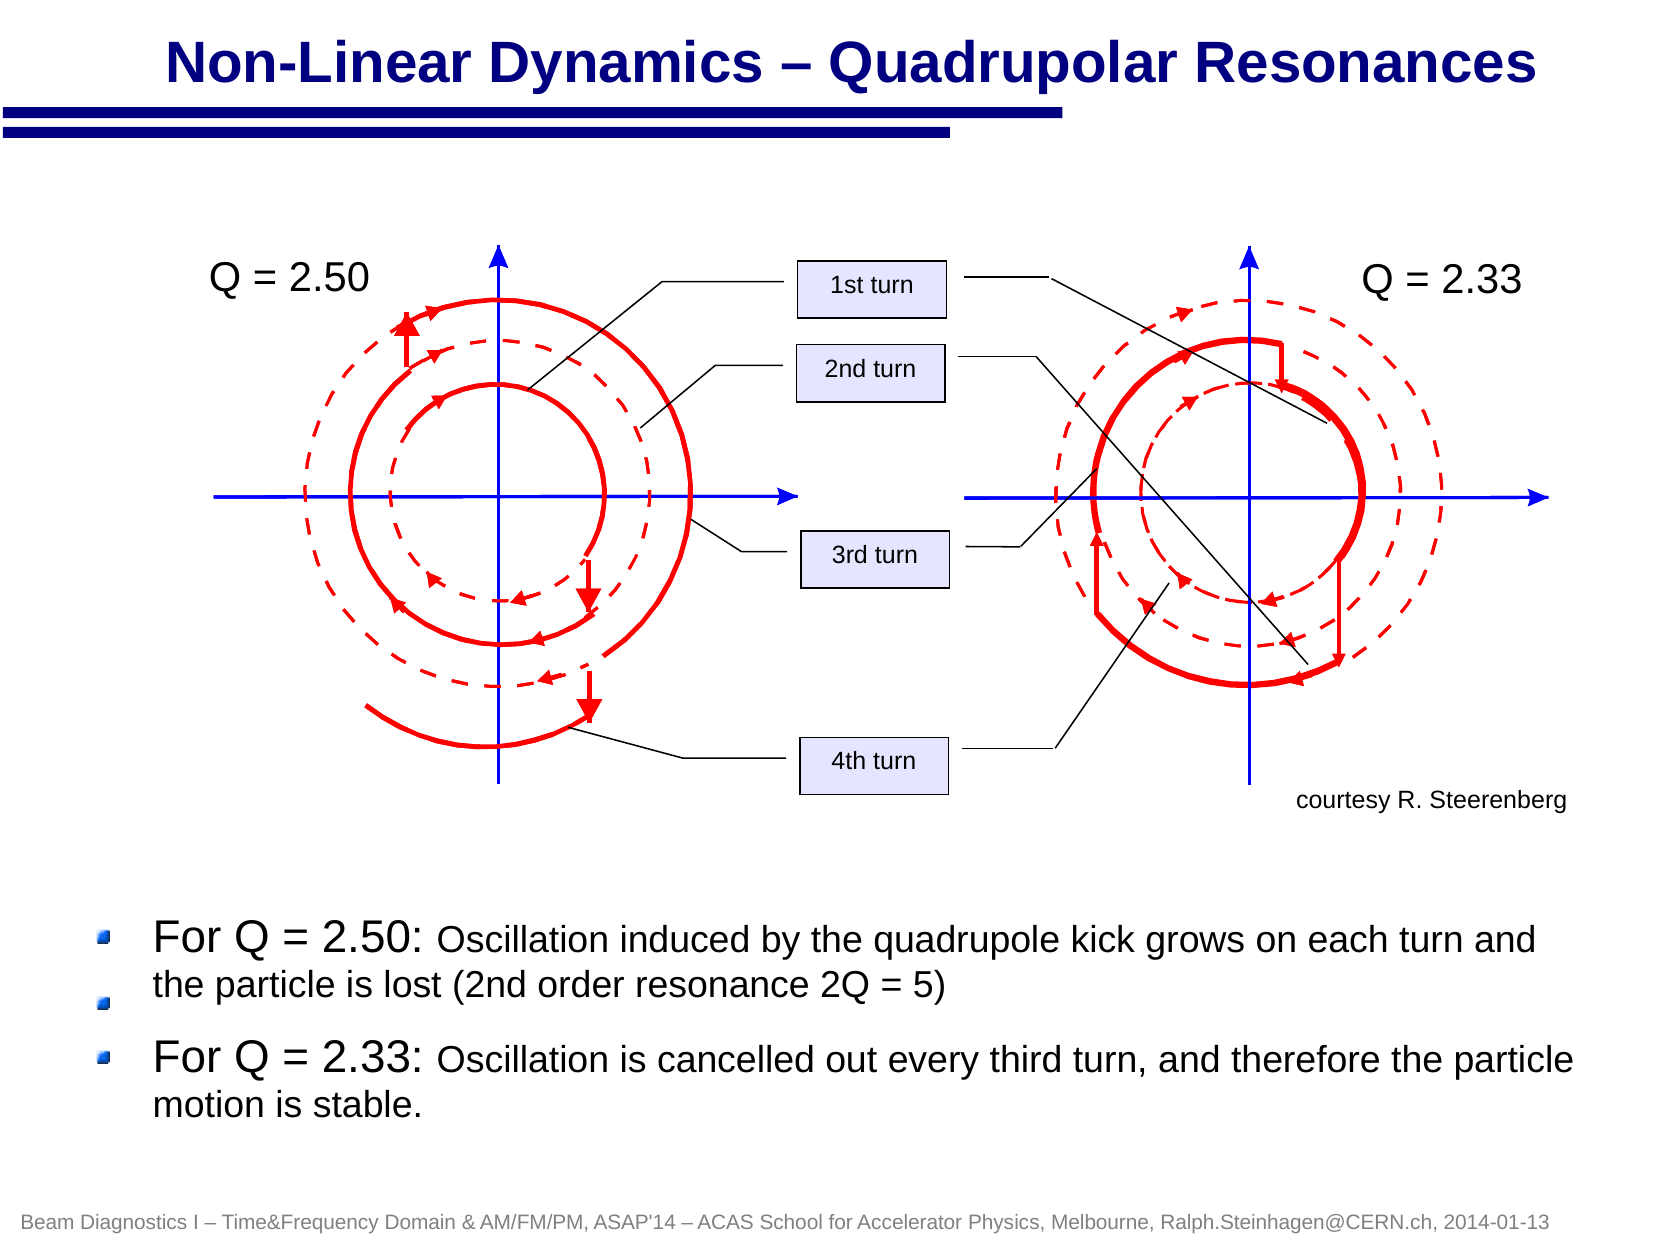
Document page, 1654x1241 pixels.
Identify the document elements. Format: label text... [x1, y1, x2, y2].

title Non-Linear Dynamics – Quadrupolar Resonances [165, 0, 1580, 142]
text_box courtesy R. Steerenberg [1281, 778, 1614, 827]
list For Q = 2.50: Oscillation induced by the quadrupole kick grows on each turn and the particle is lost (2nd order resonance 2Q = 5) For Q = 2.33: Oscillation is cancelled out every third turn, and therefore the particle motion is stable. [96, 152, 1585, 1136]
